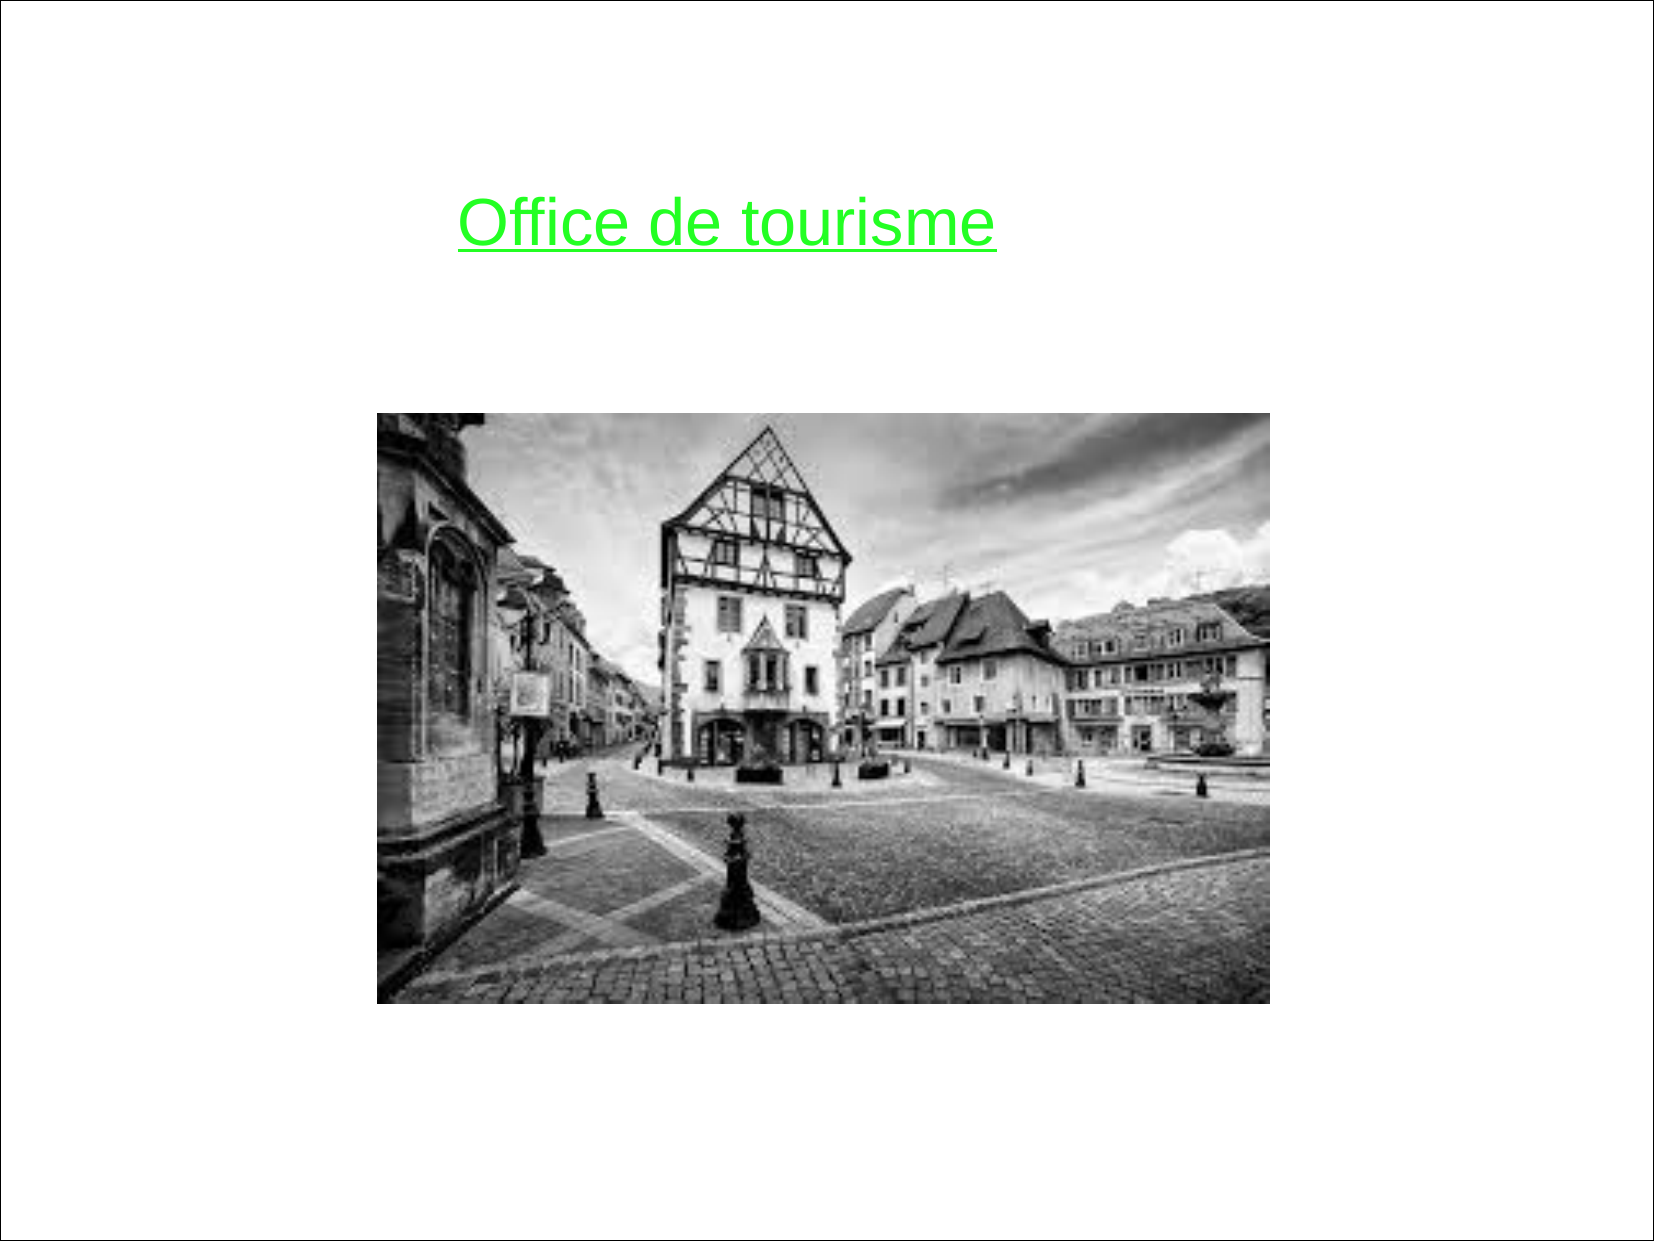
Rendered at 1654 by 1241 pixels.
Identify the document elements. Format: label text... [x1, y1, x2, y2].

text_box Office de tourisme [442, 177, 1013, 267]
text_box [0, 0, 1654, 1241]
picture [377, 413, 1270, 1004]
